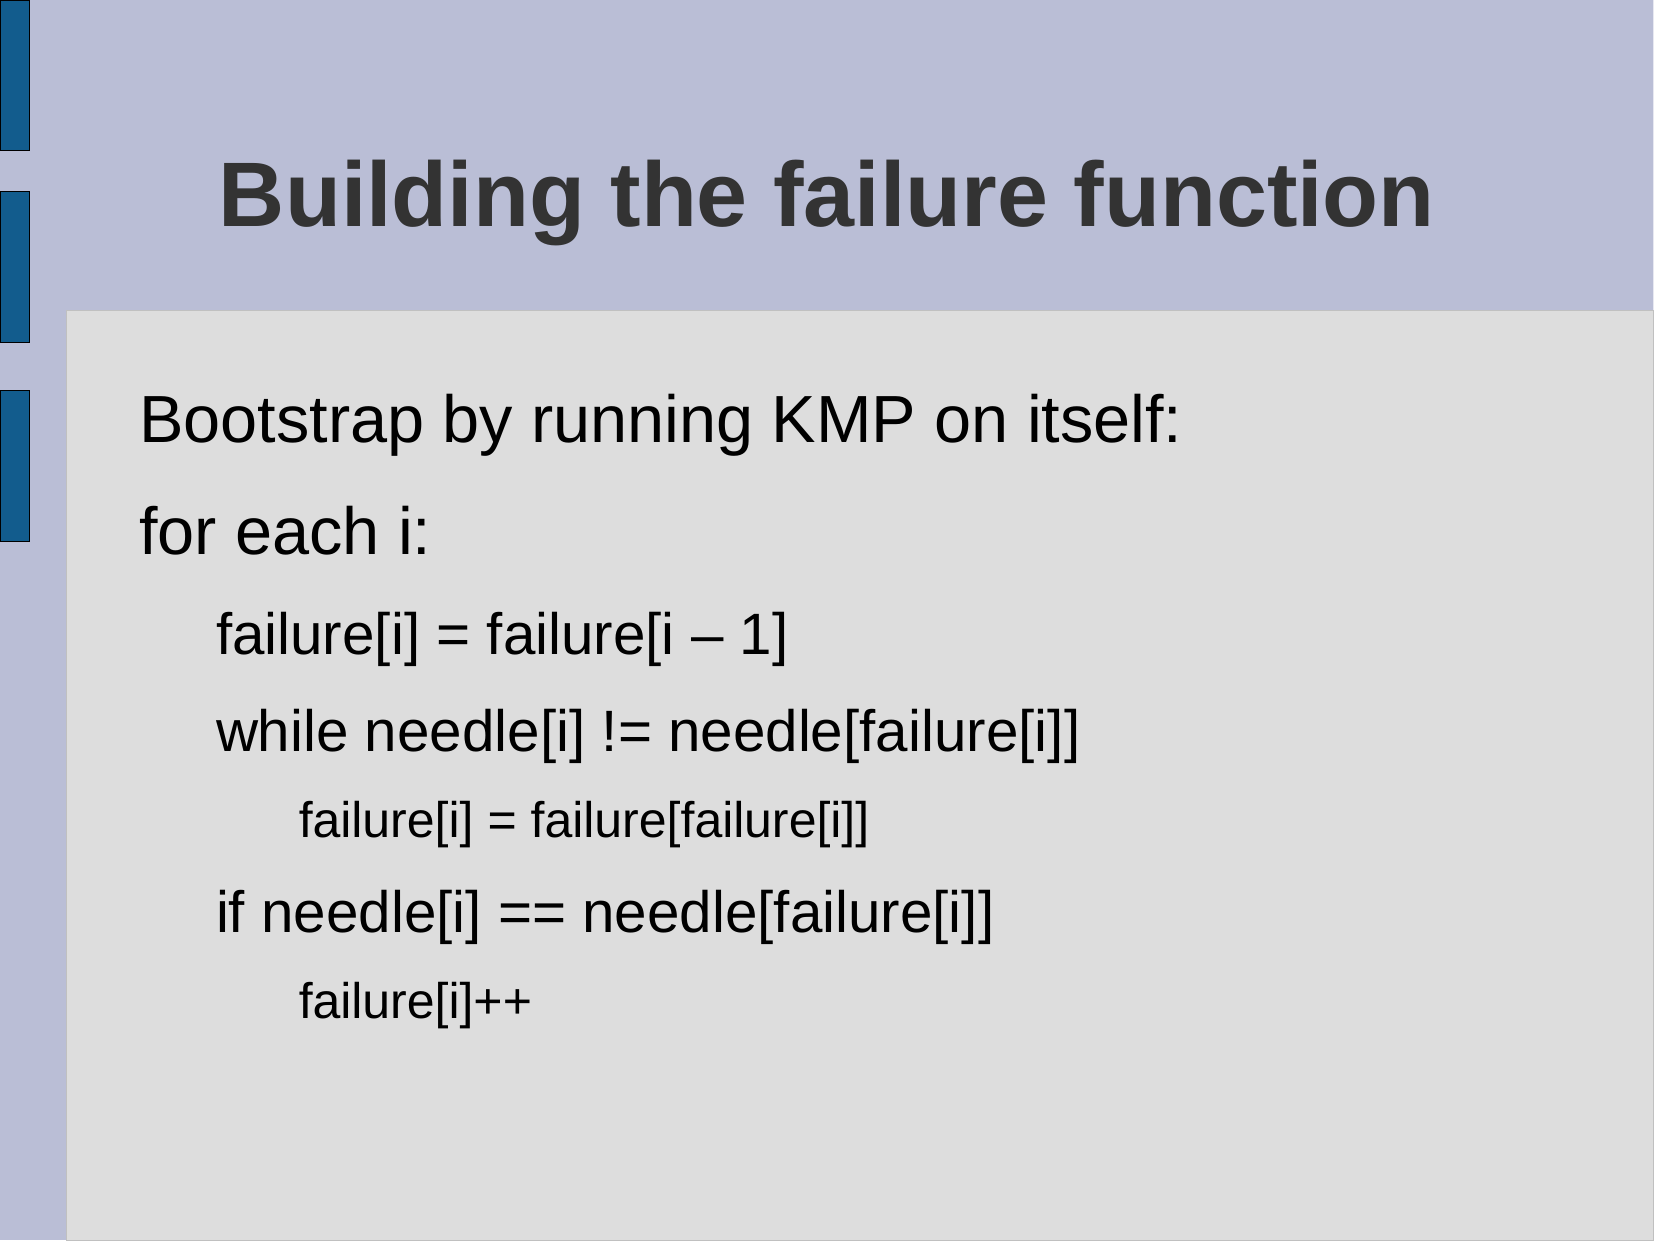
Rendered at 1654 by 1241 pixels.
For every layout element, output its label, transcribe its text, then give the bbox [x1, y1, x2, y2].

title Building the failure function [121, 91, 1534, 299]
list Bootstrap by running KMP on itself: for each i: failure[i] = failure[i – 1] while needle[i] != needle[failure[i]] failure[i] = failure[failure[i]] if needle[i] == needle[failure[i]] failure[i]++ [121, 344, 1534, 1127]
